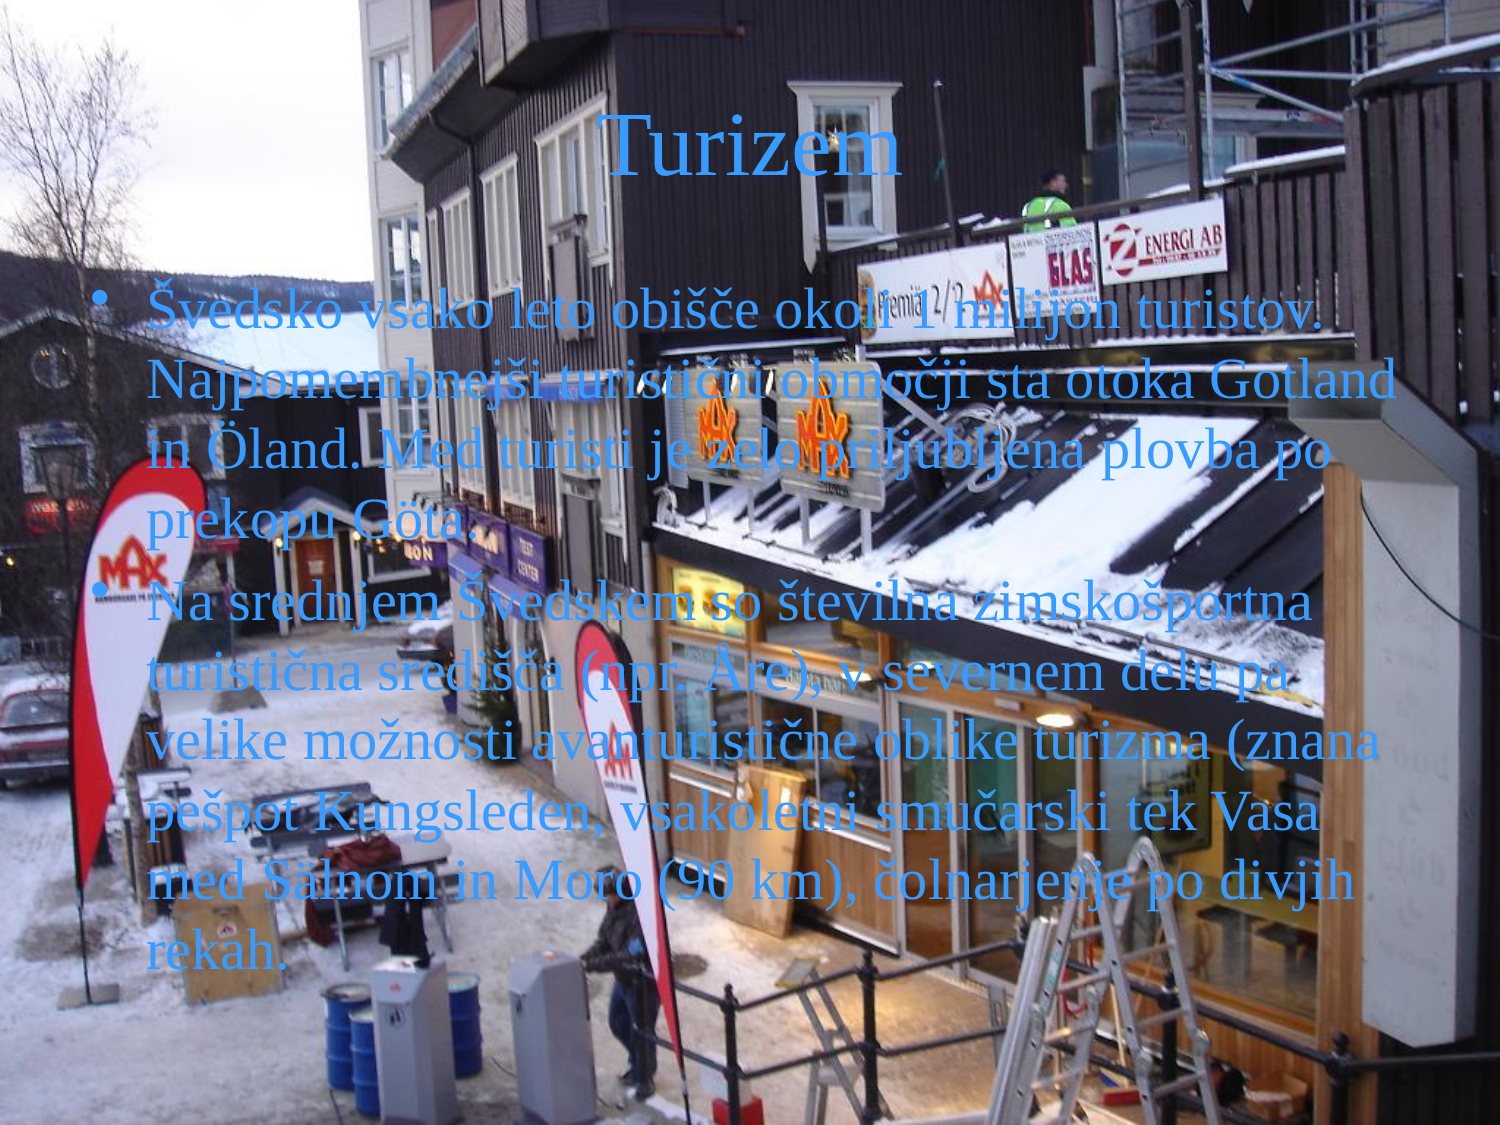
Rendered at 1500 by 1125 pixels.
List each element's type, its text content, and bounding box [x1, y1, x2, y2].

picture [0, 0, 1500, 1125]
list Švedsko vsako leto obišče okoli 1 milijon turistov. Najpomembnejši turistični območji sta otoka Gotland in Öland. Med turisti je zelo priljubljena plovba po prekopu Göta. Na srednjem Švedskem so številna zimskošportna turistična središča (npr. Åre), v severnem delu pa velike možnosti avanturistične oblike turizma (znana pešpot Kungsleden, vsakoletni smučarski tek Vasa med Sälnom in Moro (90 km), čolnarjenje po divjih rekah. [75, 262, 1425, 1005]
title Turizem [75, 45, 1425, 233]
